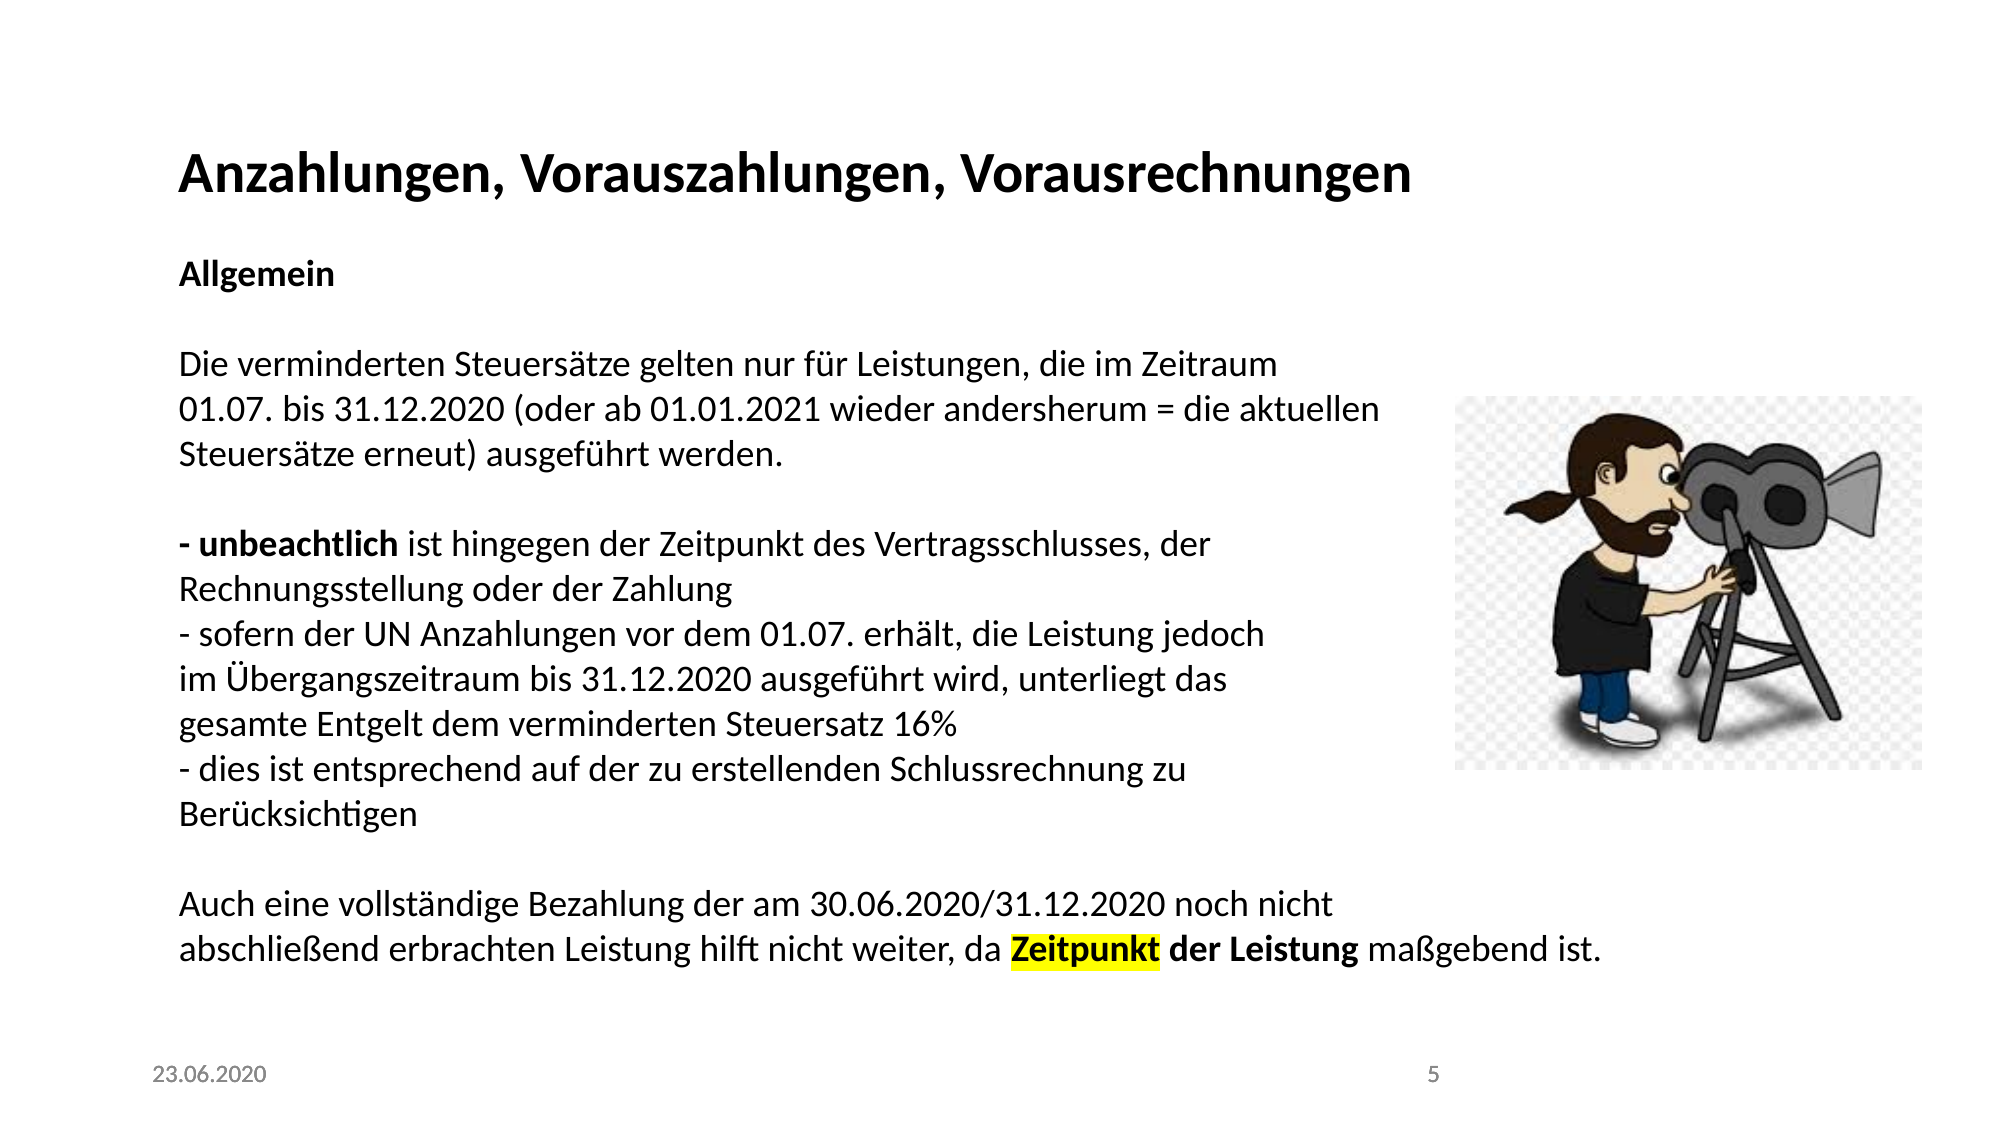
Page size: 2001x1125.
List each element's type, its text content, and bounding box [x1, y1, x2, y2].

text_box 23.06.2020 [137, 1042, 588, 1103]
text_box [1412, 1042, 1863, 1103]
text_box Anzahlungen, Vorauszahlungen, Vorausrechnungen Allgemein Die verminderten Steuersätze gelten nur für Leistungen, die im Zeitraum 01.07. bis 31.12.2020 (oder ab 01.01.2021 wieder andersherum = die aktuellen Steuersätze erneut) ausgeführt werden. - unbeachtlich ist hingegen der Zeitpunkt des Vertragsschlusses, der Rechnungsstellung oder der Zahlung - sofern der UN Anzahlungen vor dem 01.07. erhält, die Leistung jedoch im Übergangszeitraum bis 31.12.2020 ausgeführt wird, unterliegt das gesamte Entgelt dem verminderten Steuersatz 16% - dies ist entsprechend auf der zu erstellenden Schlussrechnung zu Berücksichtigen Auch eine vollständige Bezahlung der am 30.06.2020/31.12.2020 noch nicht abschließend erbrachten Leistung hilft nicht weiter, da Zeitpunkt der Leistung maßgebend ist. [163, 126, 1636, 985]
picture [1455, 396, 1922, 770]
